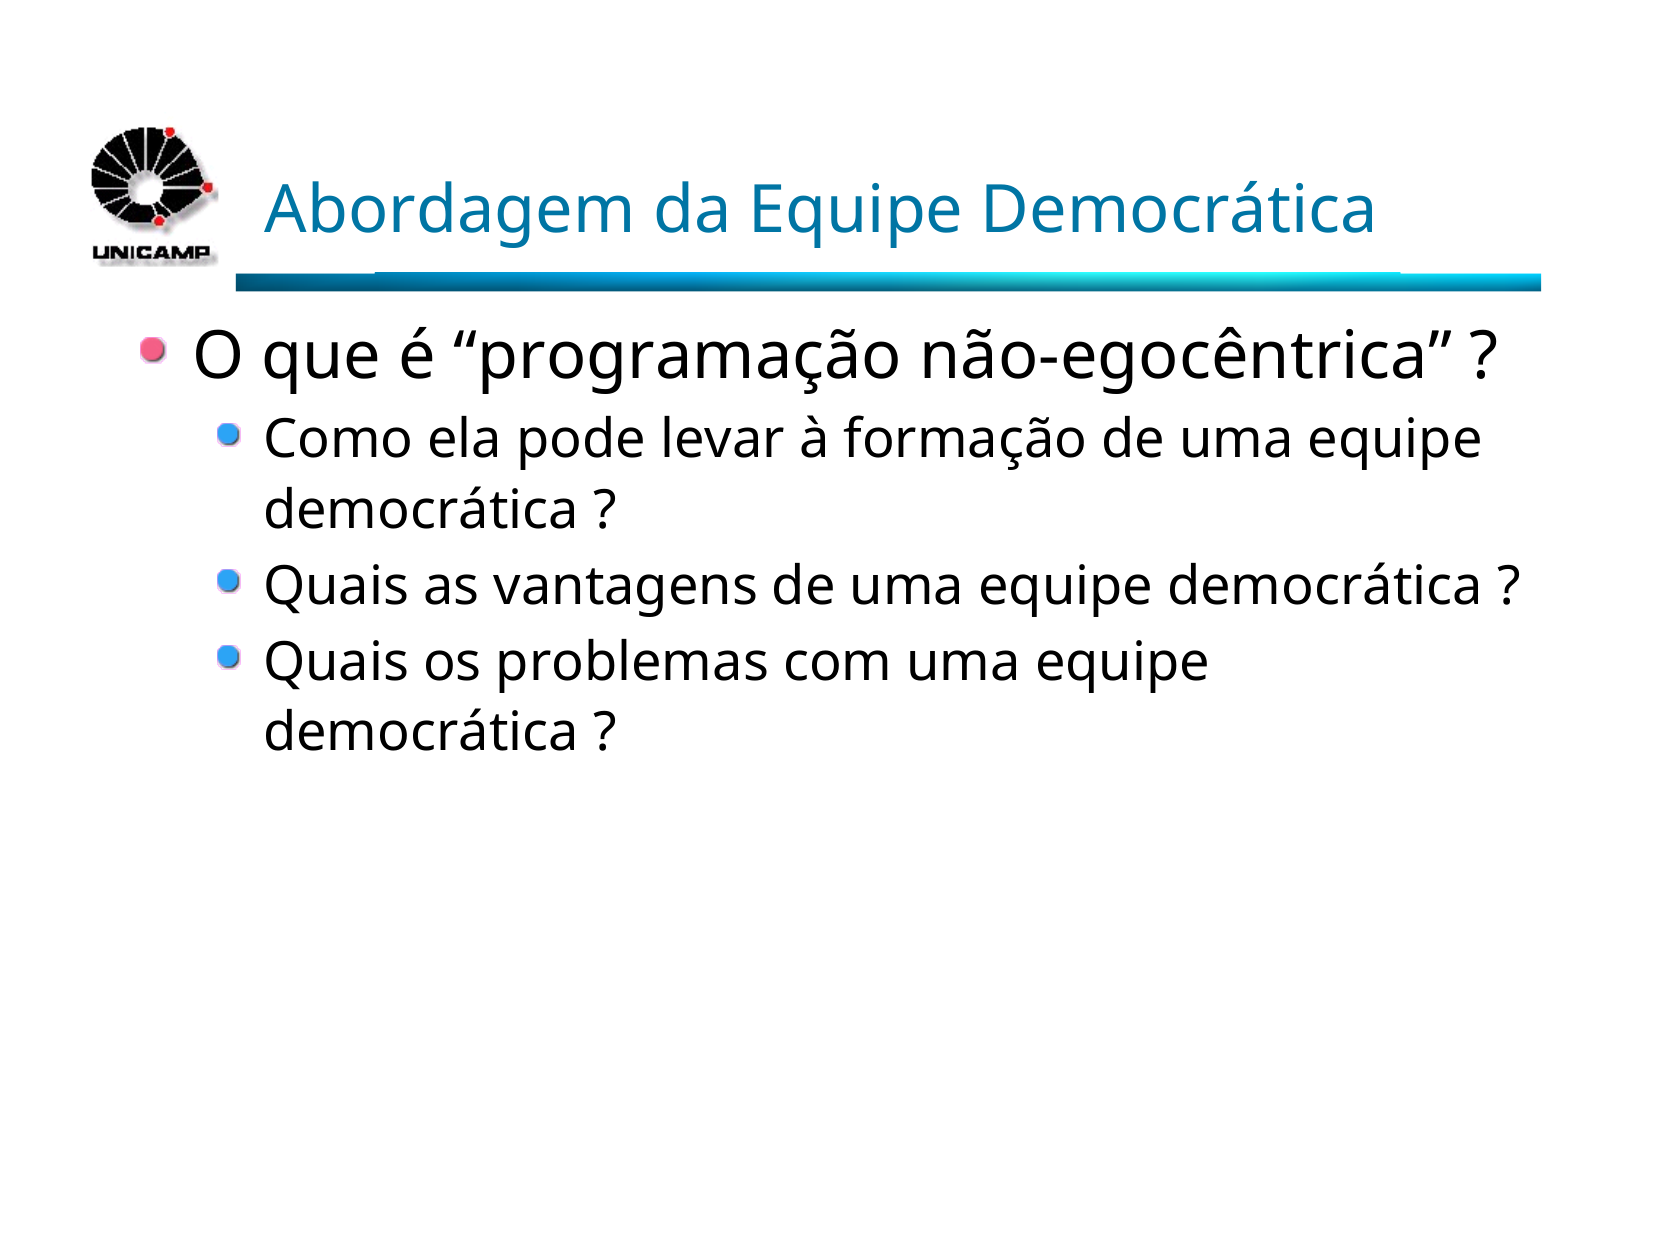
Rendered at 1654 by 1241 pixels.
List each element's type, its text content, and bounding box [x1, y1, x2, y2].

picture [125, 272, 1654, 295]
title Abordagem da Equipe Democrática [264, 57, 1534, 250]
list O que é “programação não-egocêntrica” ? Como ela pode levar à formação de uma equipe democrática ? Quais as vantagens de uma equipe democrática ? Quais os problemas com uma equipe democrática ? [121, 309, 1534, 1167]
